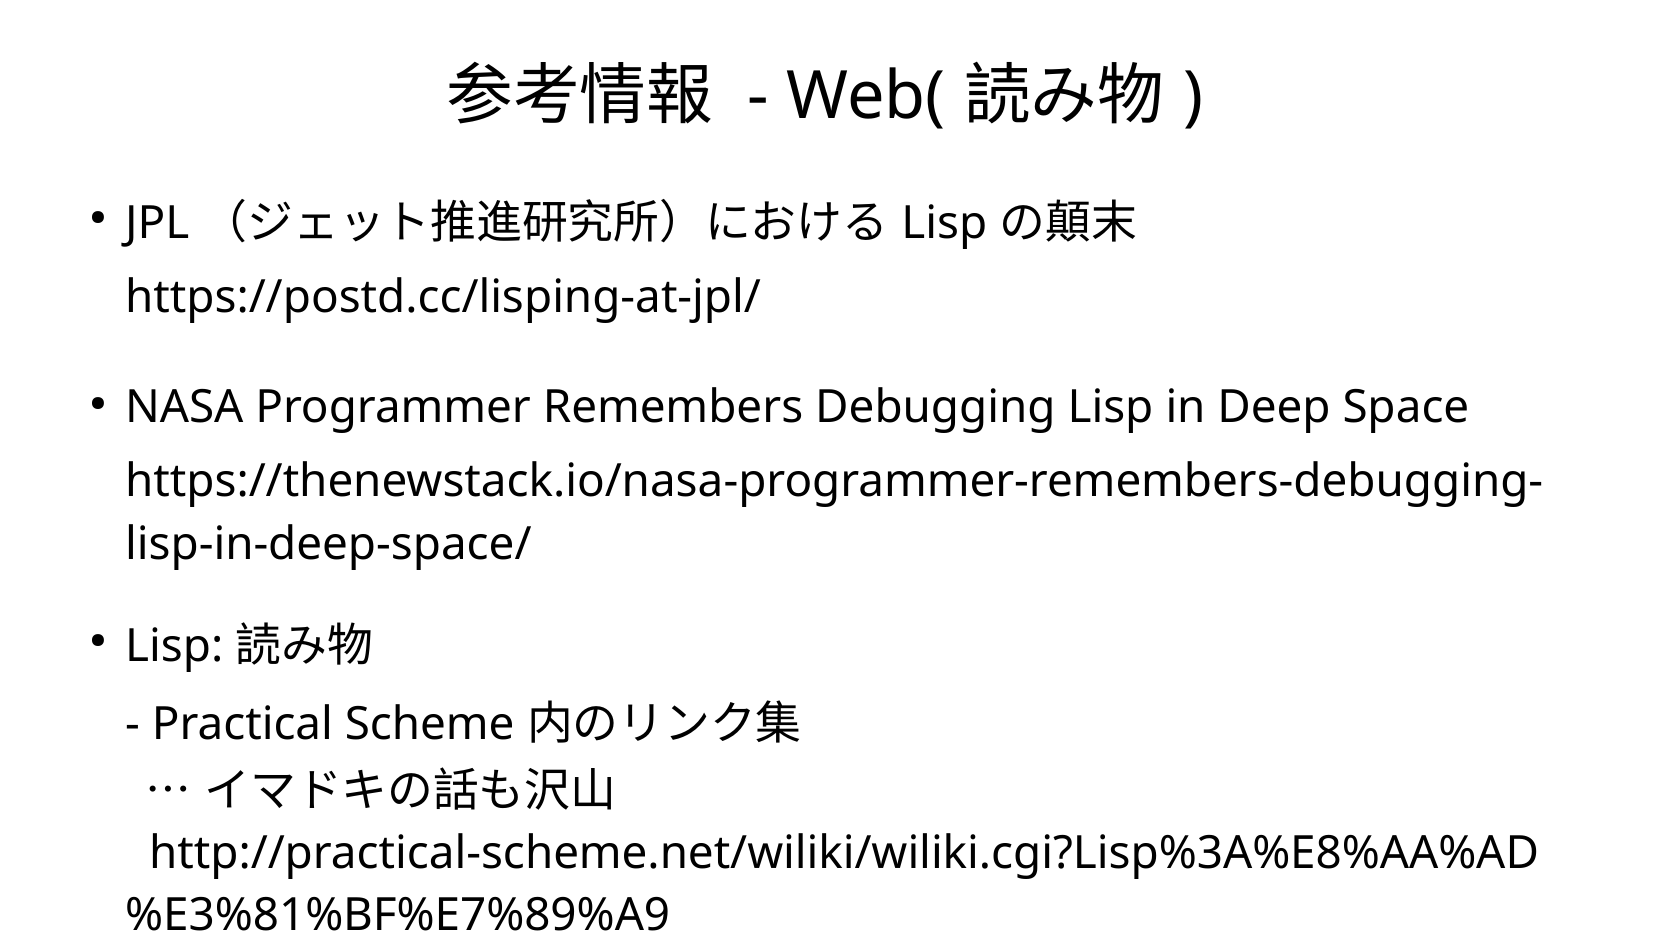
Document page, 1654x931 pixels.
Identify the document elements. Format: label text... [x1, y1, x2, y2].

text_box 参考情報 - Web(読み物) JPL（ジェット推進研究所）におけるLispの顛末 https://postd.cc/lisping-at-jpl/ NASA Programmer Remembers Debugging Lisp in Deep Space https://thenewstack.io/nasa-programmer-remembers-debugging-lisp-in-deep-space/ Lisp:読み物 - Practical Scheme内のリンク集 …イマドキの話も沢山 http://practical-scheme.net/wiliki/wiliki.cgi?Lisp%3A%E8%AA%AD%E3%81%BF%E7%89%A9 [75, 33, 1576, 889]
